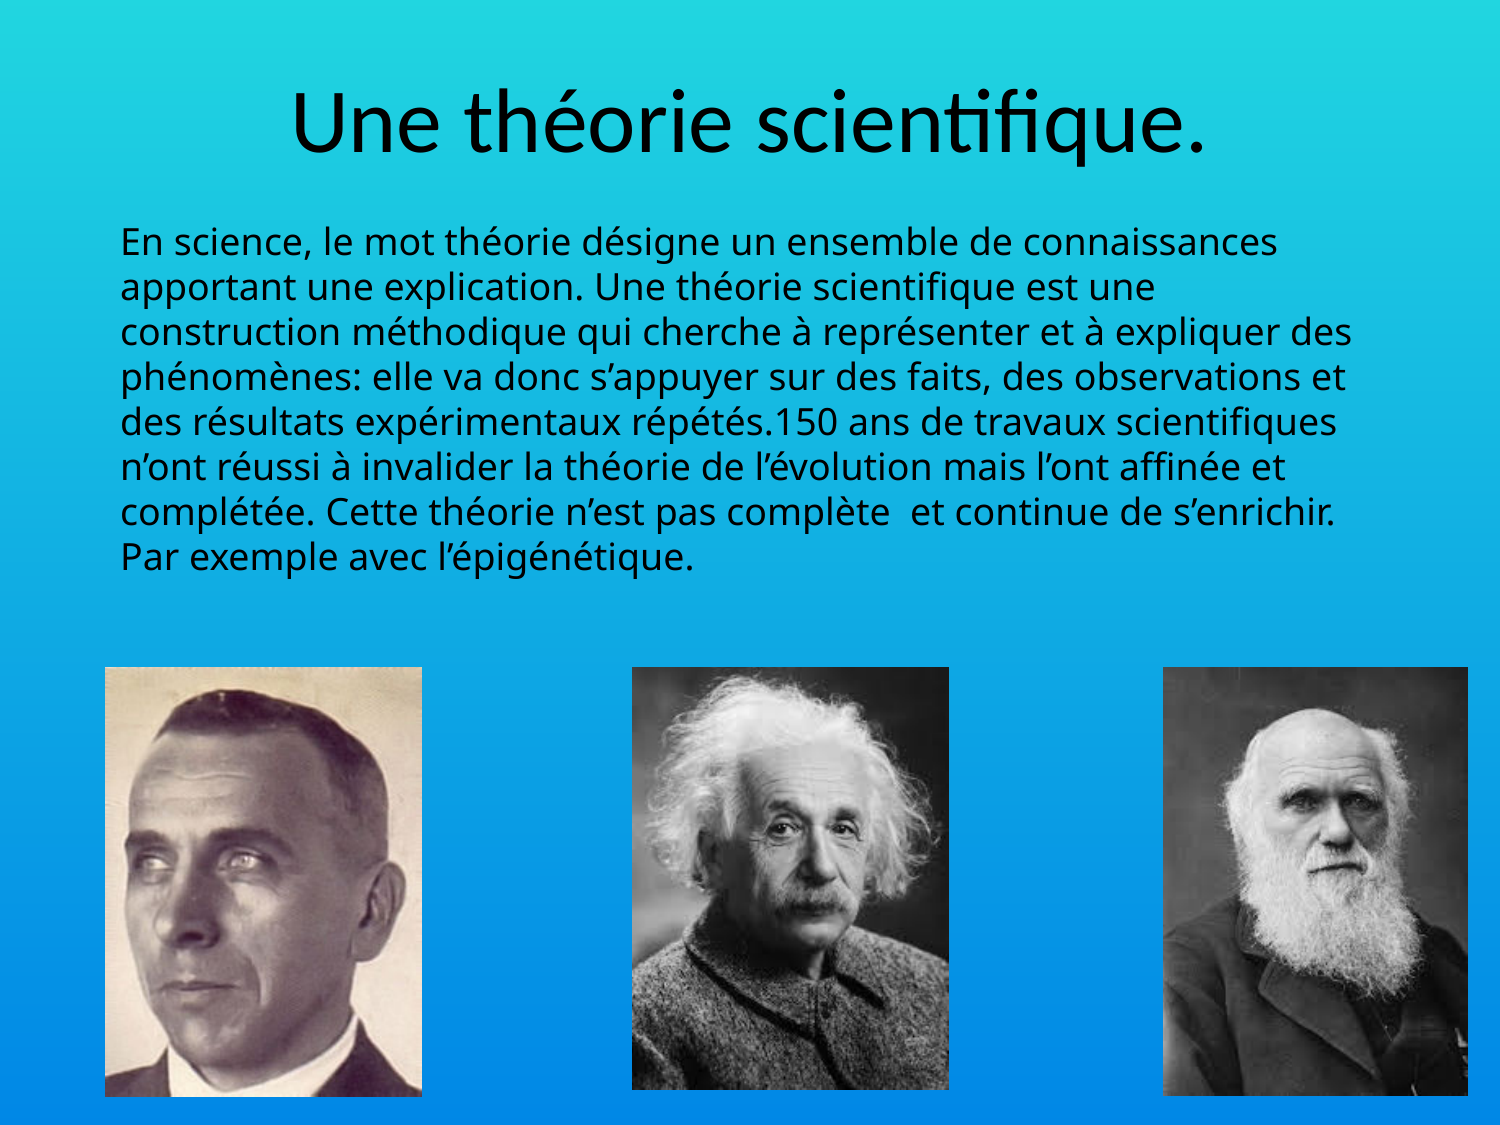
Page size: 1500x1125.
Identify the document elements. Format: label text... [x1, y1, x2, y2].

picture [105, 668, 422, 1097]
title Une théorie scientifique. [75, 45, 1425, 188]
text_box En science, le mot théorie désigne un ensemble de connaissances apportant une explication. Une théorie scientifique est une construction méthodique qui cherche à représenter et à expliquer des phénomènes: elle va donc s’appuyer sur des faits, des observations et des résultats expérimentaux répétés.150 ans de travaux scientifiques n’ont réussi à invalider la théorie de l’évolution mais l’ont affinée et complétée. Cette théorie n’est pas complète et continue de s’enrichir. Par exemple avec l’épigénétique. [105, 210, 1383, 676]
picture [1163, 668, 1468, 1096]
picture [632, 668, 949, 1090]
